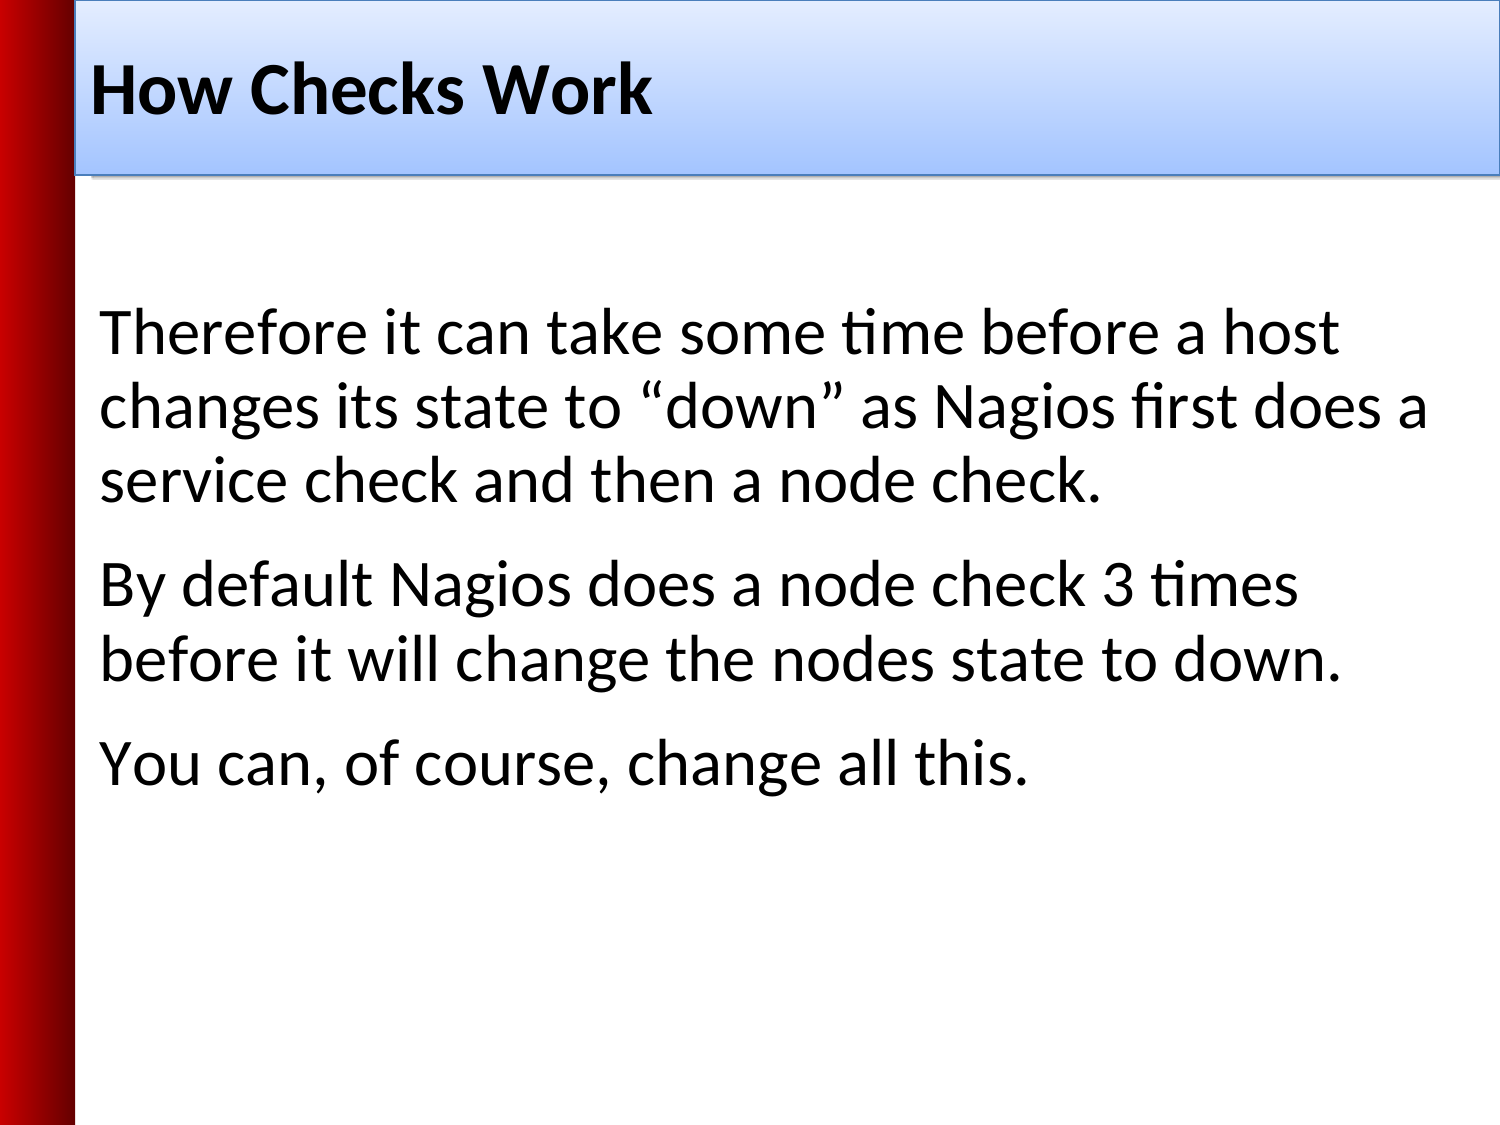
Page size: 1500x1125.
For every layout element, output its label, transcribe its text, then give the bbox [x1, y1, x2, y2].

text_box How Checks Work [75, 0, 1500, 175]
text_box Therefore it can take some time before a host changes its state to “down” as Nagios first does a service check and then a node check. By default Nagios does a node check 3 times before it will change the nodes state to down. You can, of course, change all this. [99, 290, 1443, 976]
